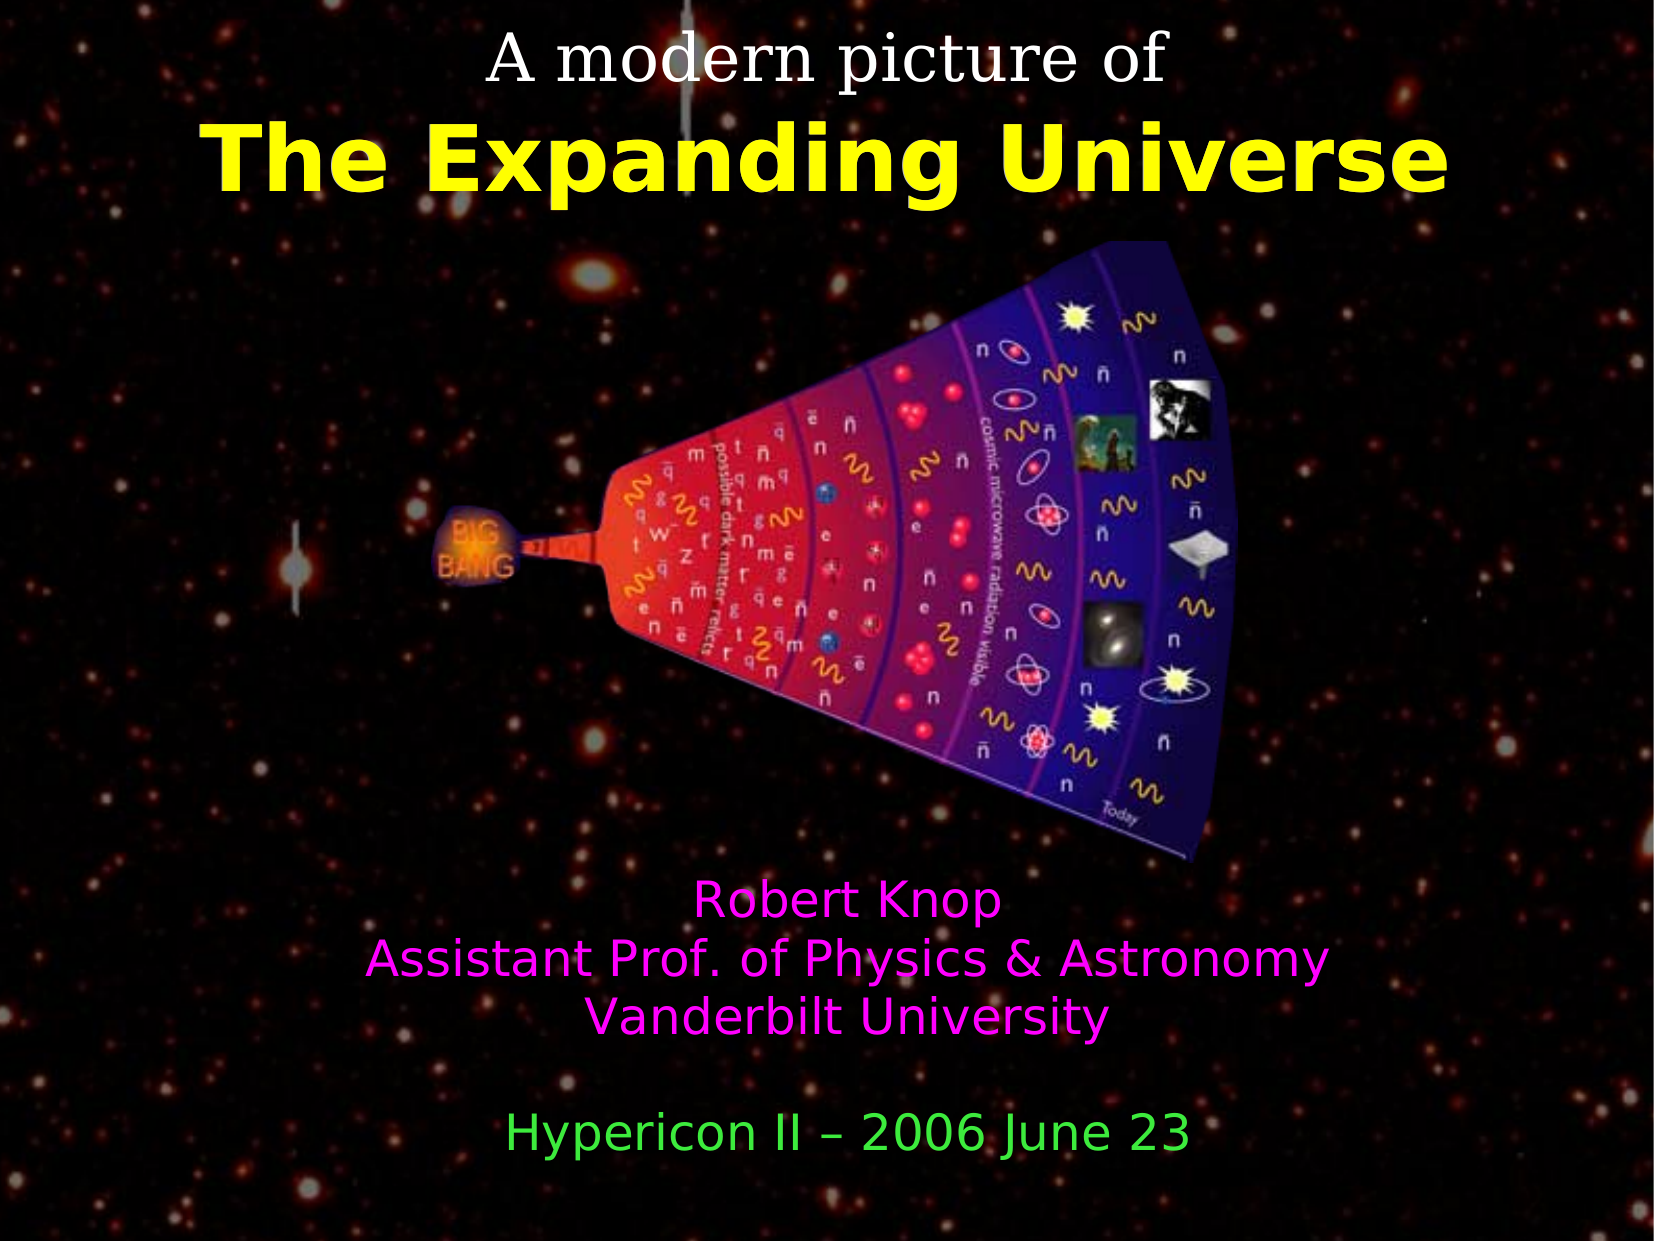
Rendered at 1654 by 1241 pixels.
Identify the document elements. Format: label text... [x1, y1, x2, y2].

text_box Robert Knop Assistant Prof. of Physics & Astronomy Vanderbilt University Hypericon II – 2006 June 23 [365, 871, 1312, 1163]
text_box The Expanding Universe [200, 106, 1454, 214]
text_box A modern picture of [486, 19, 1154, 98]
picture [0, 0, 1654, 1241]
